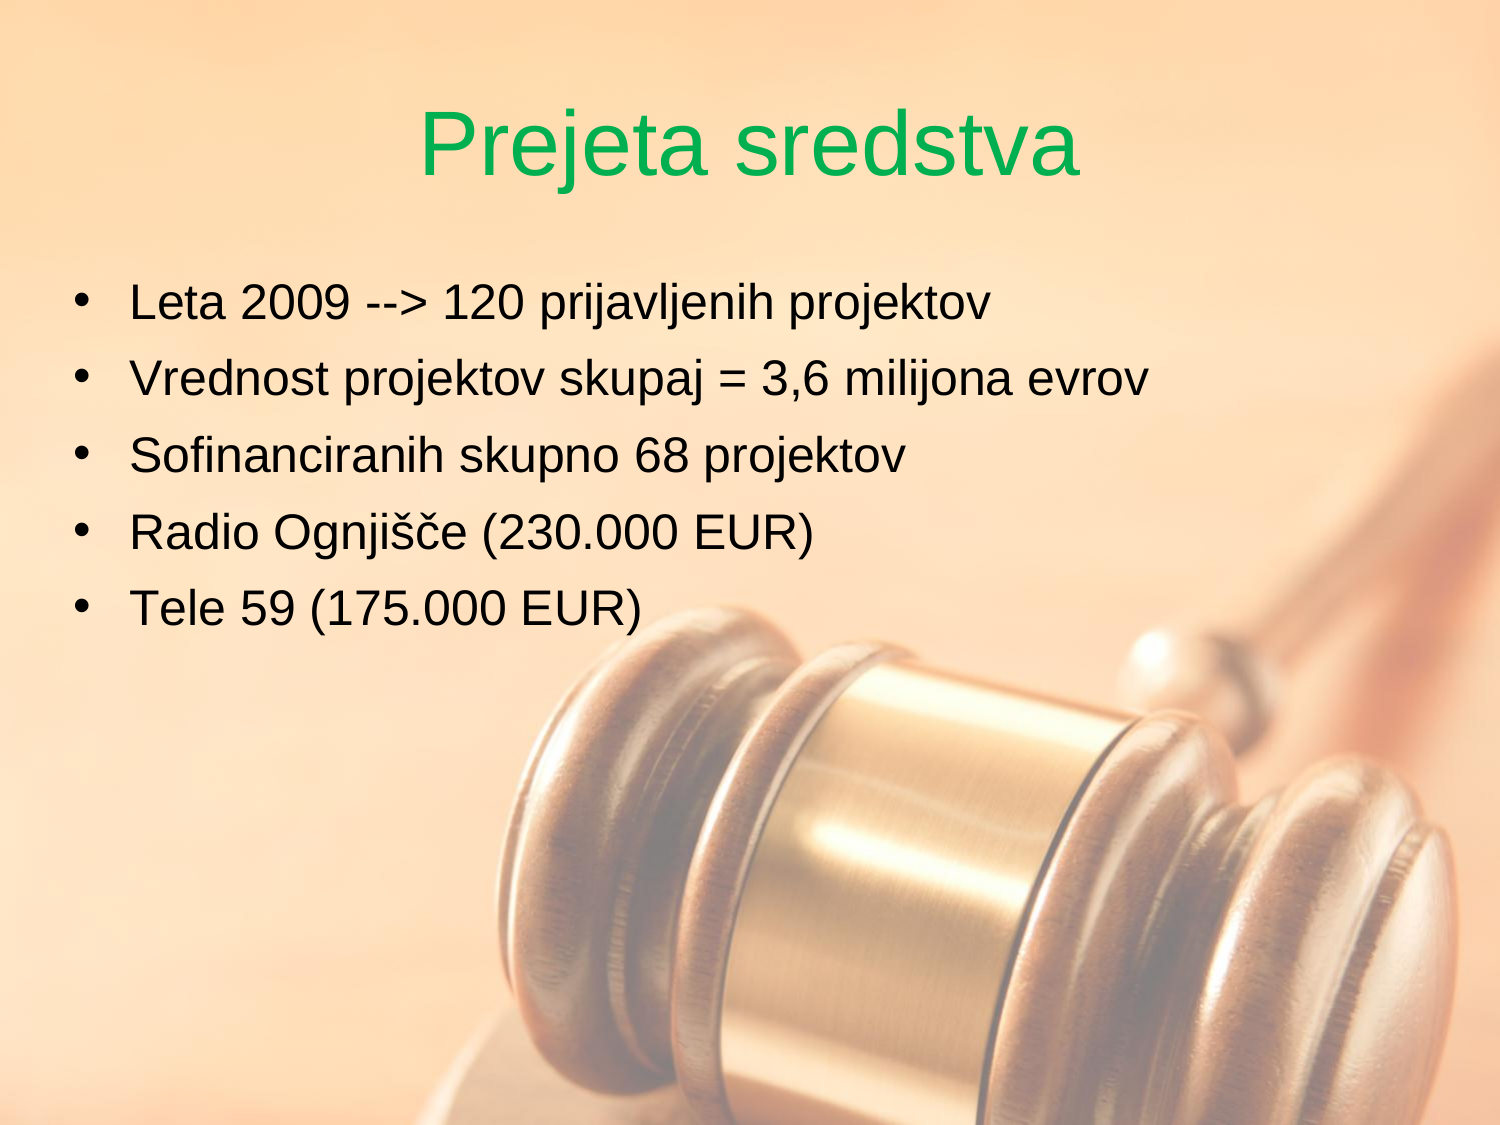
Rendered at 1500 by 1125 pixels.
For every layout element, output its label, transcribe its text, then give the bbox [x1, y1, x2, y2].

list Leta 2009 --> 120 prijavljenih projektov Vrednost projektov skupaj = 3,6 milijona evrov Sofinanciranih skupno 68 projektov Radio Ognjišče (230.000 EUR) Tele 59 (175.000 EUR) [59, 261, 1410, 1004]
picture [0, 0, 1500, 1125]
title Prejeta sredstva [75, 21, 1426, 257]
